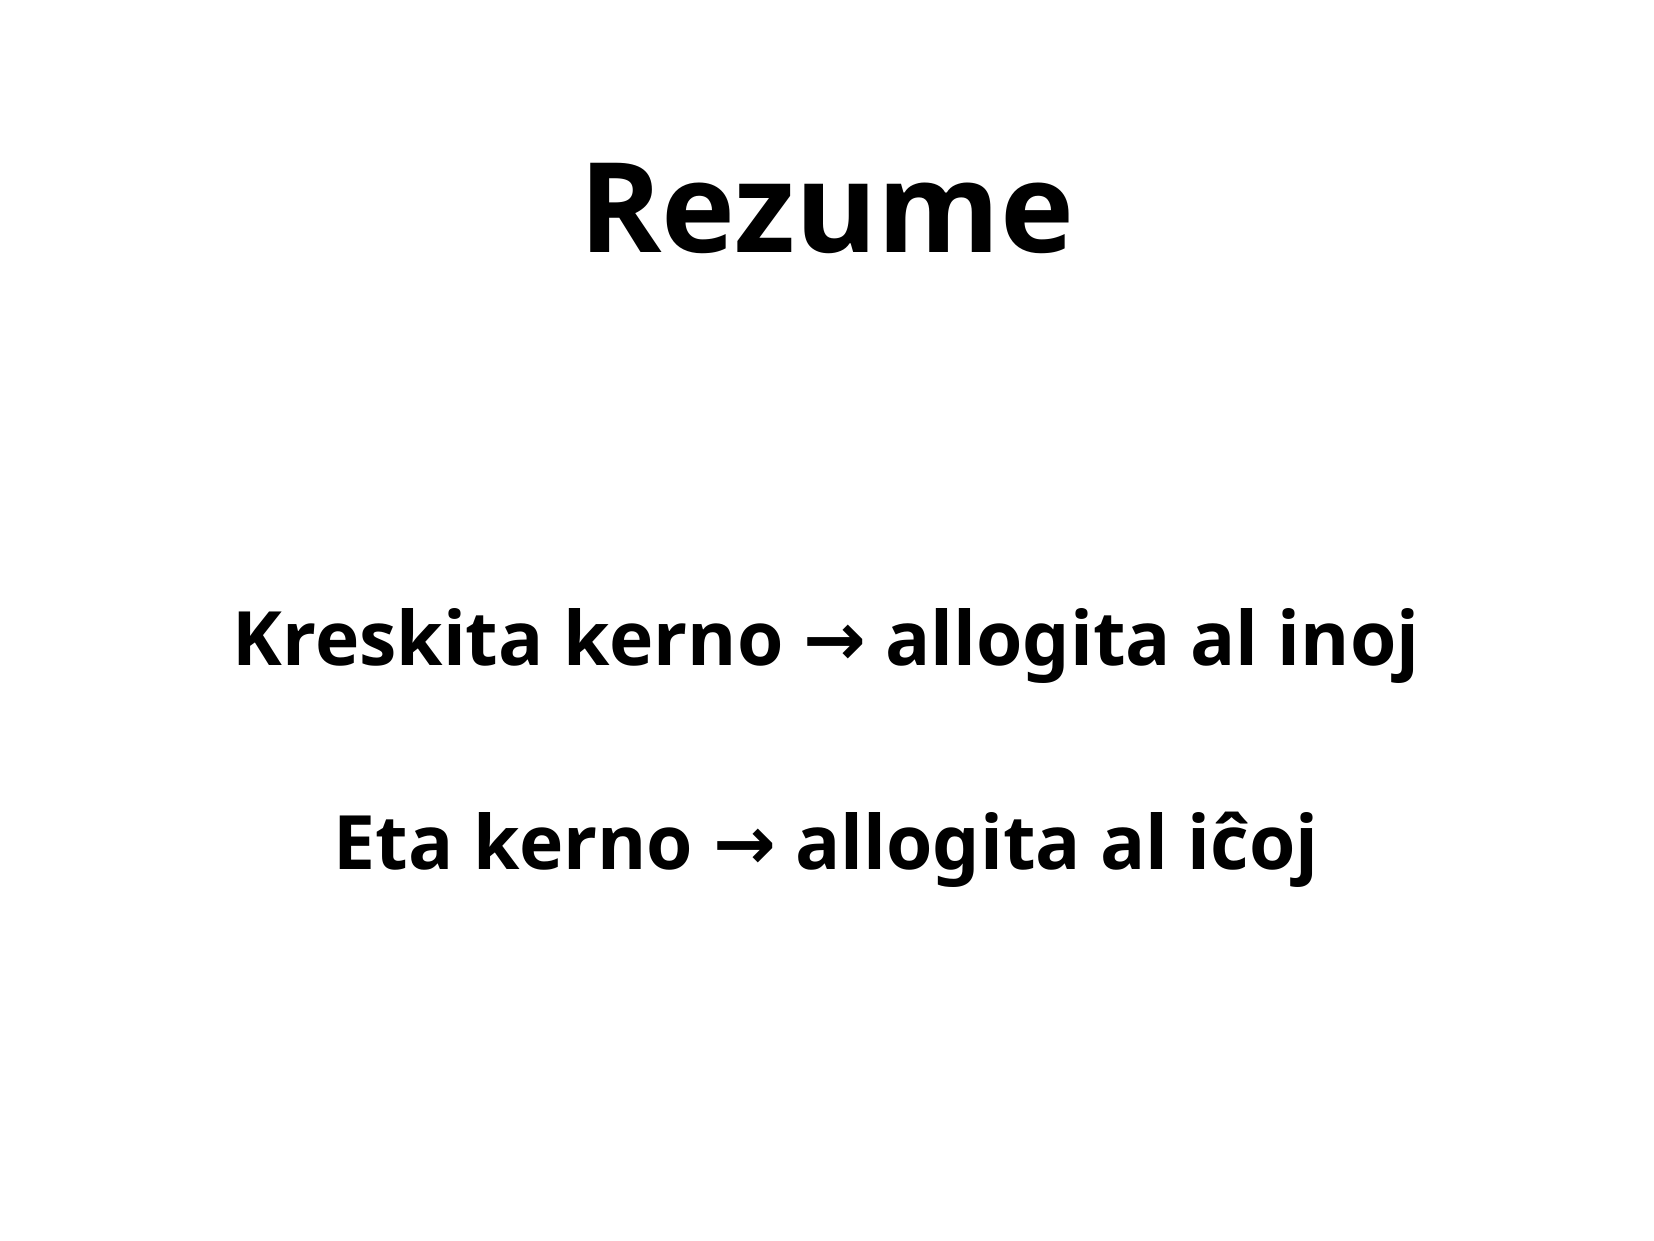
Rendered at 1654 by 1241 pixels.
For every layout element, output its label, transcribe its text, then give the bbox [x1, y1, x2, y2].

title Rezume [82, 88, 1571, 318]
subtitle Kreskita kerno → allogita al inoj Eta kerno → allogita al iĉoj [0, 318, 1654, 1158]
